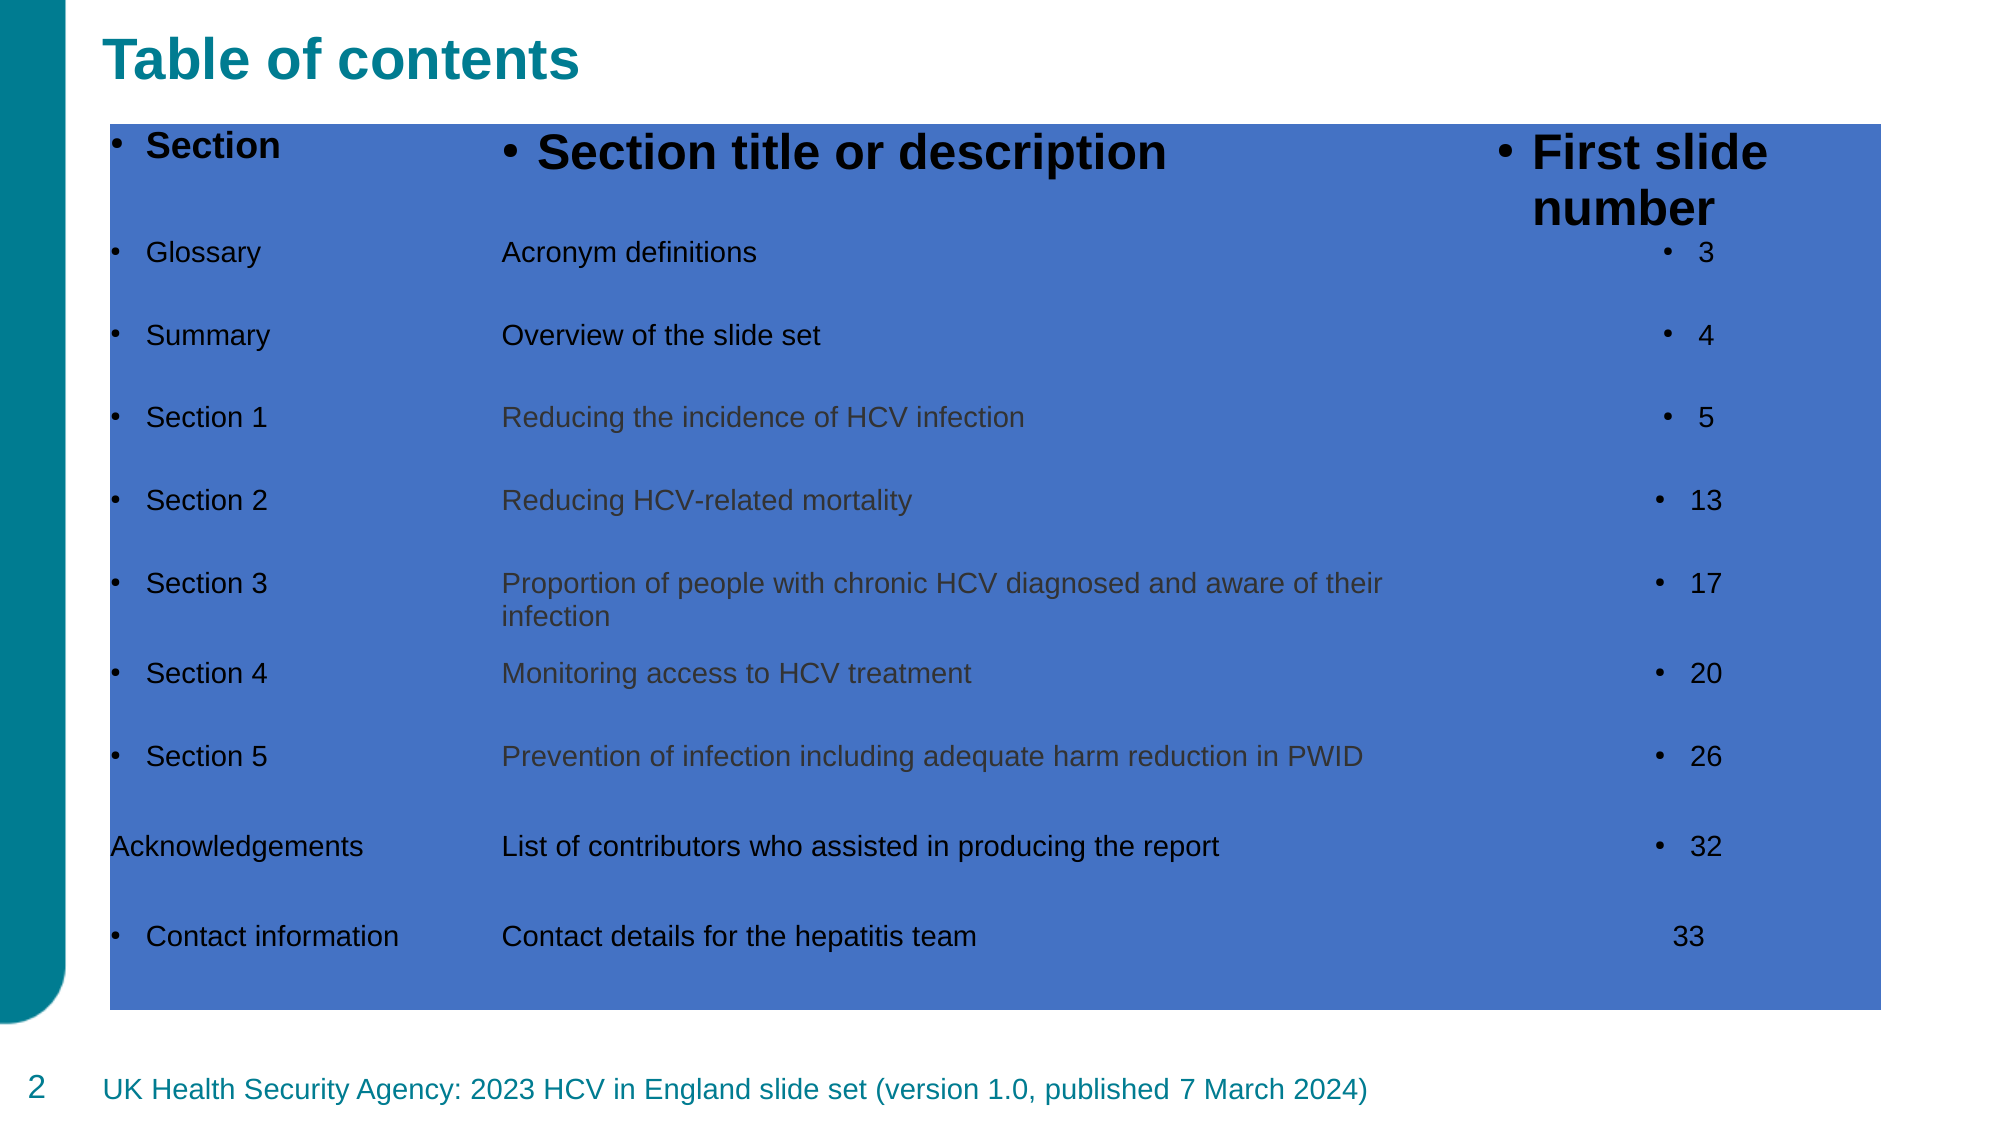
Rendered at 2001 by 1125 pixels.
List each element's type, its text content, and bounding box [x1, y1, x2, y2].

table_cell 17 [1497, 567, 1881, 657]
table_cell Contact details for the hepatitis team [502, 920, 1497, 1010]
table_cell Glossary [110, 236, 502, 319]
table_header Section [110, 124, 502, 236]
table_header First slide number [1497, 124, 1881, 236]
table_cell 3 [1497, 236, 1881, 319]
table_cell Section 3 [110, 567, 502, 657]
table_cell Section 1 [110, 401, 502, 484]
table_cell Acronym definitions [502, 236, 1497, 319]
table_cell 13 [1497, 484, 1881, 567]
table_header Section title or description [502, 124, 1497, 236]
table_cell 26 [1497, 740, 1881, 830]
table_cell Section 5 [110, 740, 502, 830]
table_cell Overview of the slide set [502, 319, 1497, 401]
title Table of contents [87, 25, 1913, 113]
table_cell 32 [1497, 830, 1881, 920]
table_cell List of contributors who assisted in producing the report [502, 830, 1497, 920]
table_cell 4 [1497, 319, 1881, 401]
table_cell Reducing the incidence of HCV infection [502, 401, 1497, 484]
table_cell 20 [1497, 657, 1881, 740]
table_cell Contact information [110, 920, 502, 1010]
table_cell 5 [1497, 401, 1881, 484]
table_cell Monitoring access to HCV treatment [502, 657, 1497, 740]
table_cell 33 [1497, 920, 1881, 1010]
table_cell Prevention of infection including adequate harm reduction in PWID [502, 740, 1497, 830]
table_cell Acknowledgements [110, 830, 502, 920]
text_box [12, 1057, 87, 1117]
text_box UK Health Security Agency: 2023 HCV in England slide set (version 1.0, published 7 March 2024) [87, 1057, 1730, 1118]
table_cell Summary [110, 319, 502, 401]
table_cell Section 2 [110, 484, 502, 567]
table_cell Reducing HCV-related mortality [502, 484, 1497, 567]
table_cell Section 4 [110, 657, 502, 740]
table_cell Proportion of people with chronic HCV diagnosed and aware of their infection [502, 567, 1497, 657]
